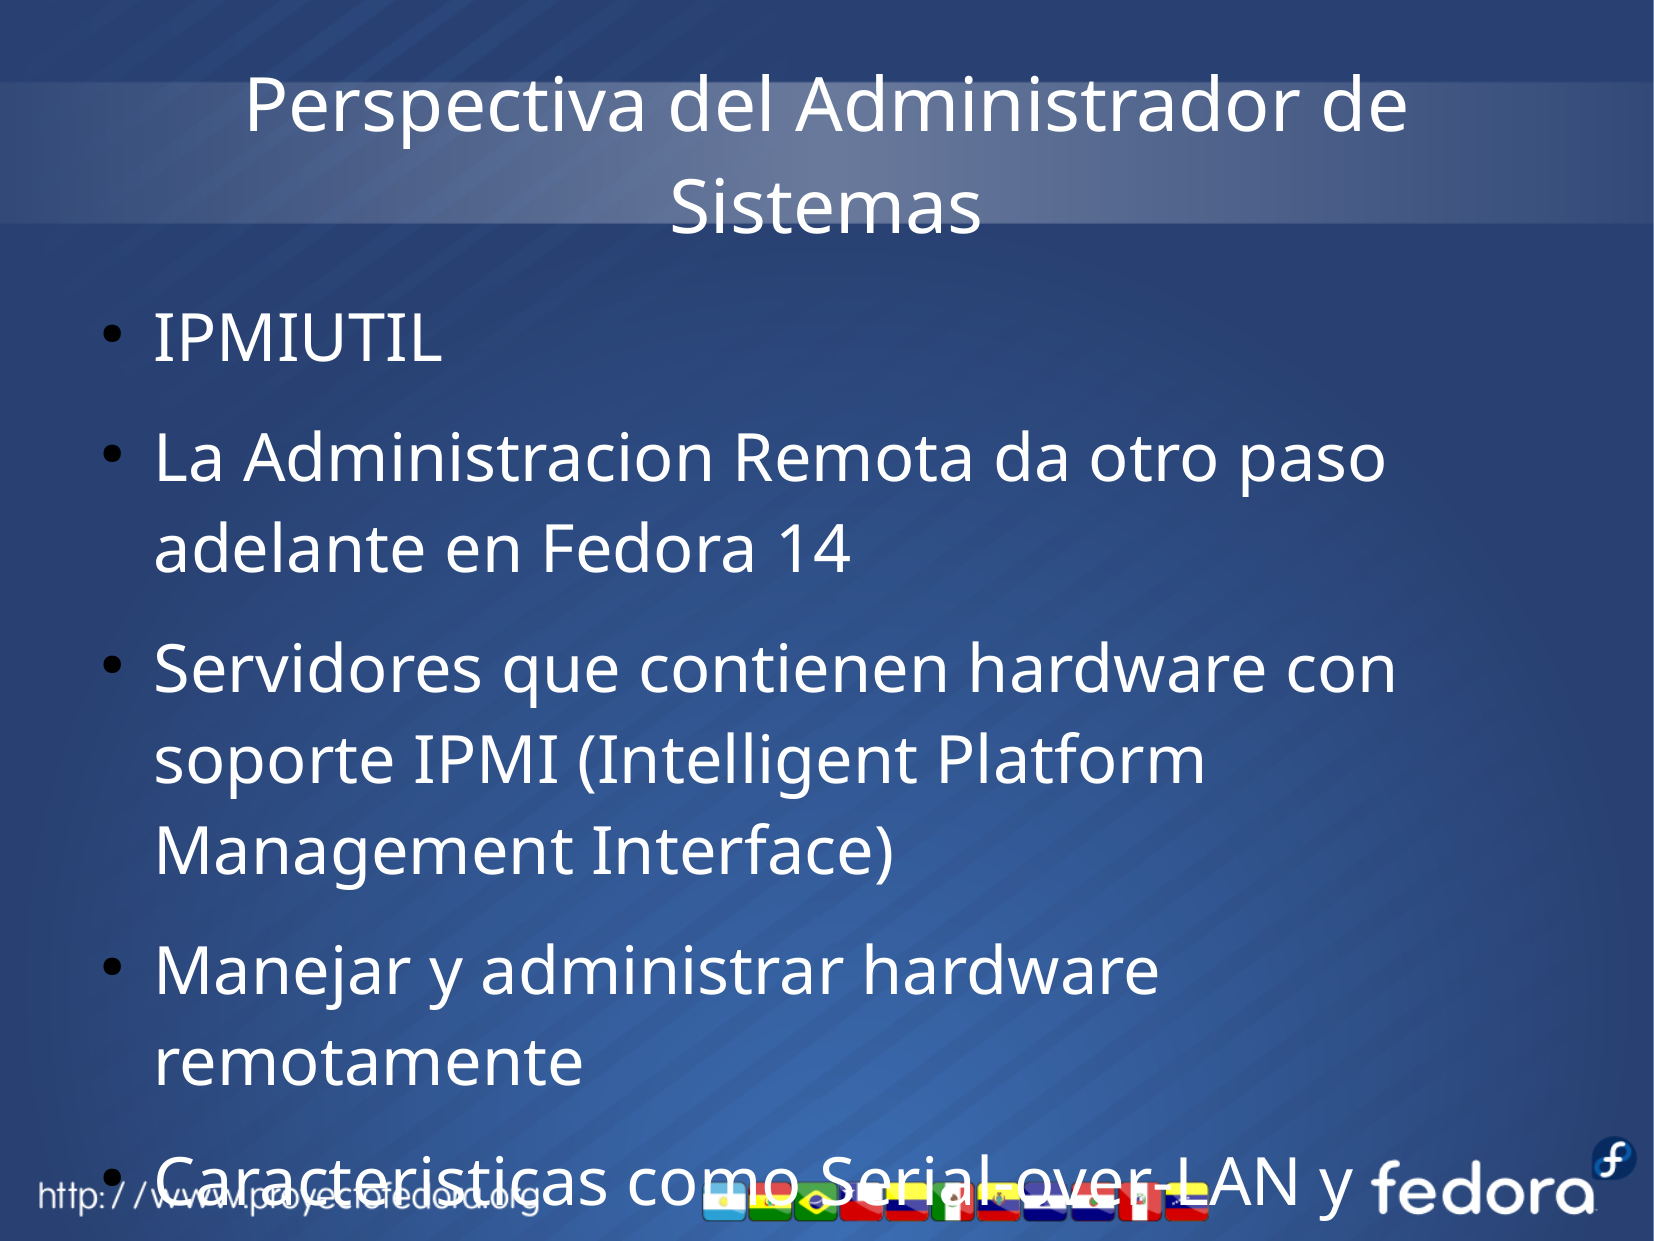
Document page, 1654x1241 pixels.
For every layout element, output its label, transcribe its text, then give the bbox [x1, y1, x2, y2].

picture [0, 0, 1654, 1241]
list IPMIUTIL La Administracion Remota da otro paso adelante en Fedora 14 Servidores que contienen hardware con soporte IPMI (Intelligent Platform Management Interface) Manejar y administrar hardware remotamente Caracteristicas como Serial-over-LAN y manipulacion de identidad LED. [82, 290, 1571, 1094]
title Perspectiva del Administrador de Sistemas [82, 56, 1571, 250]
